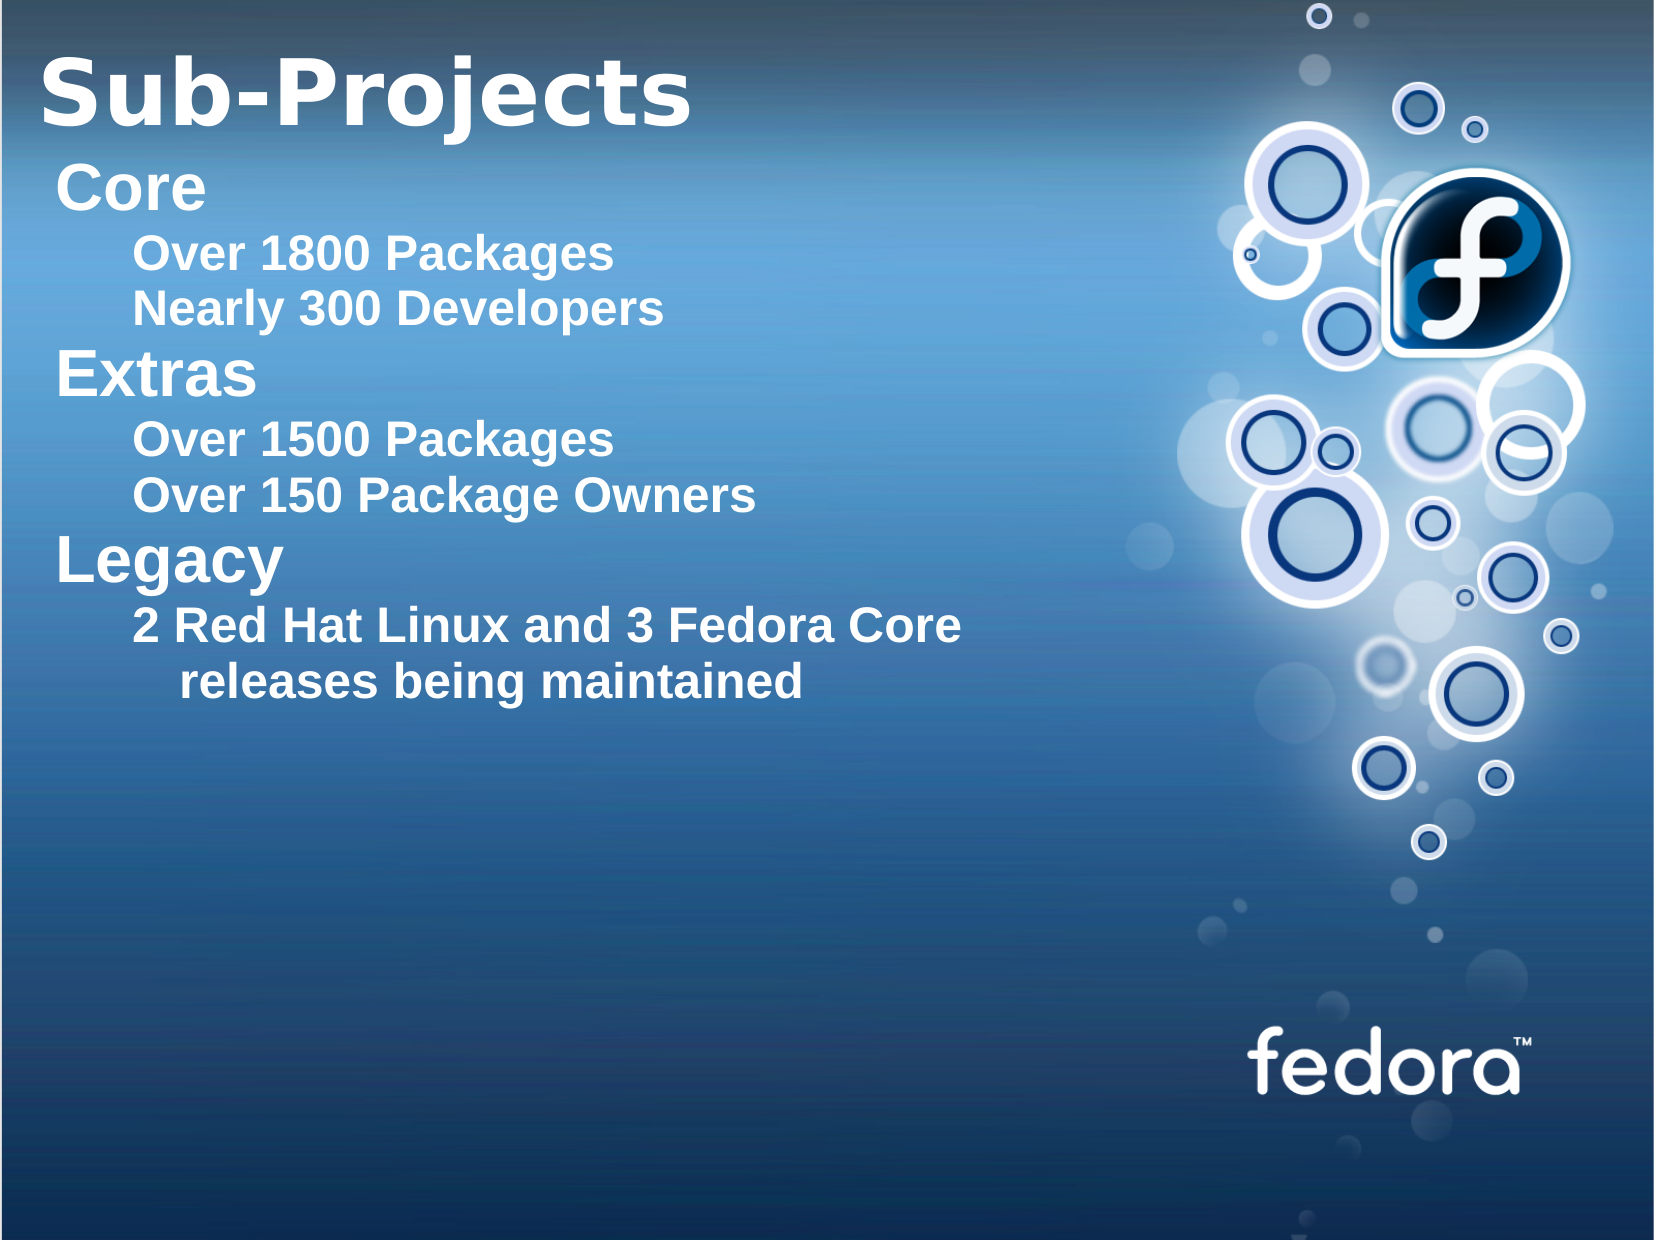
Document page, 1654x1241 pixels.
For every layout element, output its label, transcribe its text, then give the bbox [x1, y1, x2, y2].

list Core Over 1800 Packages Nearly 300 Developers Extras Over 1500 Packages Over 150 Package Owners Legacy 2 Red Hat Linux and 3 Fedora Core releases being maintained [37, 150, 1201, 1201]
title Sub-Projects [37, 37, 1201, 150]
picture [1, 0, 1654, 1240]
